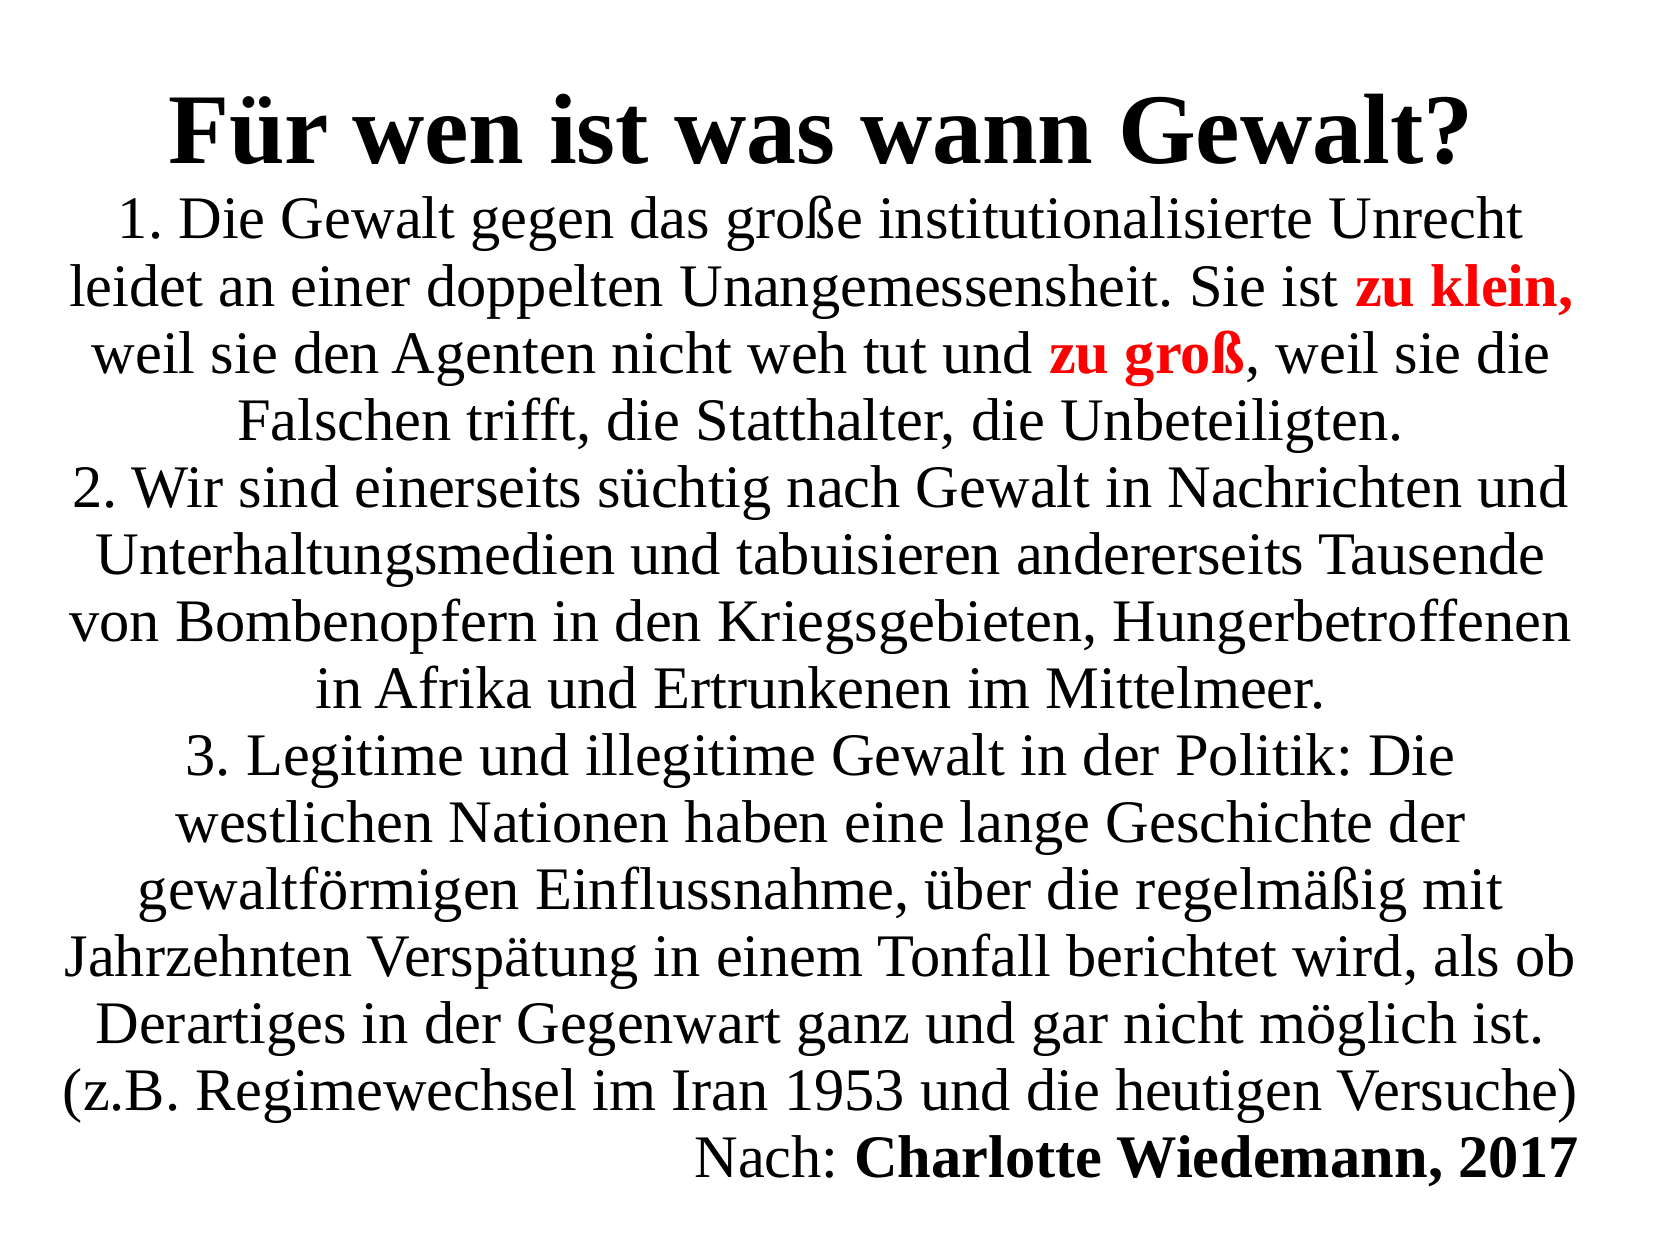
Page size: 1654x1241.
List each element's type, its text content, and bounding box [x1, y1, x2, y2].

text_box Für wen ist was wann Gewalt? 1. Die Gewalt gegen das große institutionalisierte Unrecht leidet an einer doppelten Unangemessensheit. Sie ist zu klein, weil sie den Agenten nicht weh tut und zu groß, weil sie die Falschen trifft, die Statthalter, die Unbeteiligten. 2. Wir sind einerseits süchtig nach Gewalt in Nachrichten und Unterhaltungsmedien und tabuisieren andererseits Tausende von Bombenopfern in den Kriegsgebieten, Hungerbetroffenen in Afrika und Ertrunkenen im Mittelmeer. 3. Legitime und illegitime Gewalt in der Politik: Die westlichen Nationen haben eine lange Geschichte der gewaltförmigen Einflussnahme, über die regelmäßig mit Jahrzehnten Verspätung in einem Tonfall berichtet wird, als ob Derartiges in der Gegenwart ganz und gar nicht möglich ist. (z.B. Regimewechsel im Iran 1953 und die heutigen Versuche) Nach: Charlotte Wiedemann, 2017 [48, 66, 1606, 1202]
